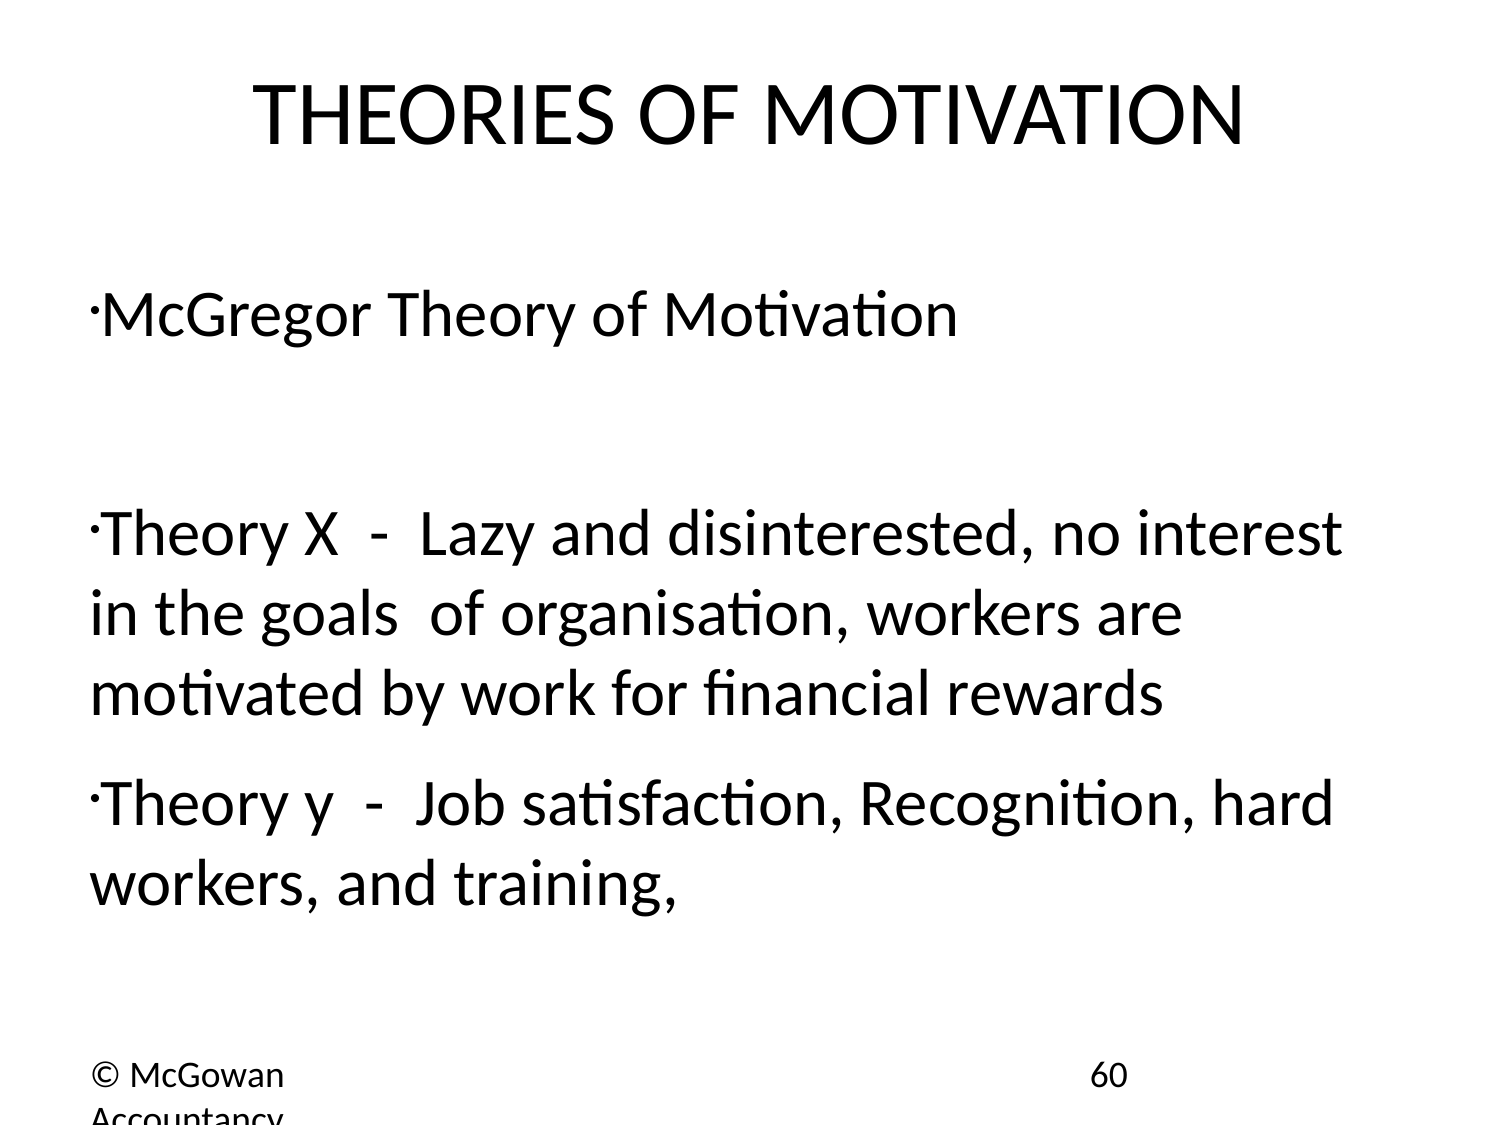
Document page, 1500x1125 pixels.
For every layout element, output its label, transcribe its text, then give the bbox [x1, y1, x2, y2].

text_box © McGowan Accountancy Services [75, 1042, 425, 1103]
text_box [1074, 1042, 1425, 1103]
title THEORIES OF MOTIVATION [75, 45, 1425, 233]
list McGregor Theory of Motivation Theory X - Lazy and disinterested, no interest in the goals of organisation, workers are motivated by work for financial rewards Theory y - Job satisfaction, Recognition, hard workers, and training, [75, 262, 1425, 1005]
